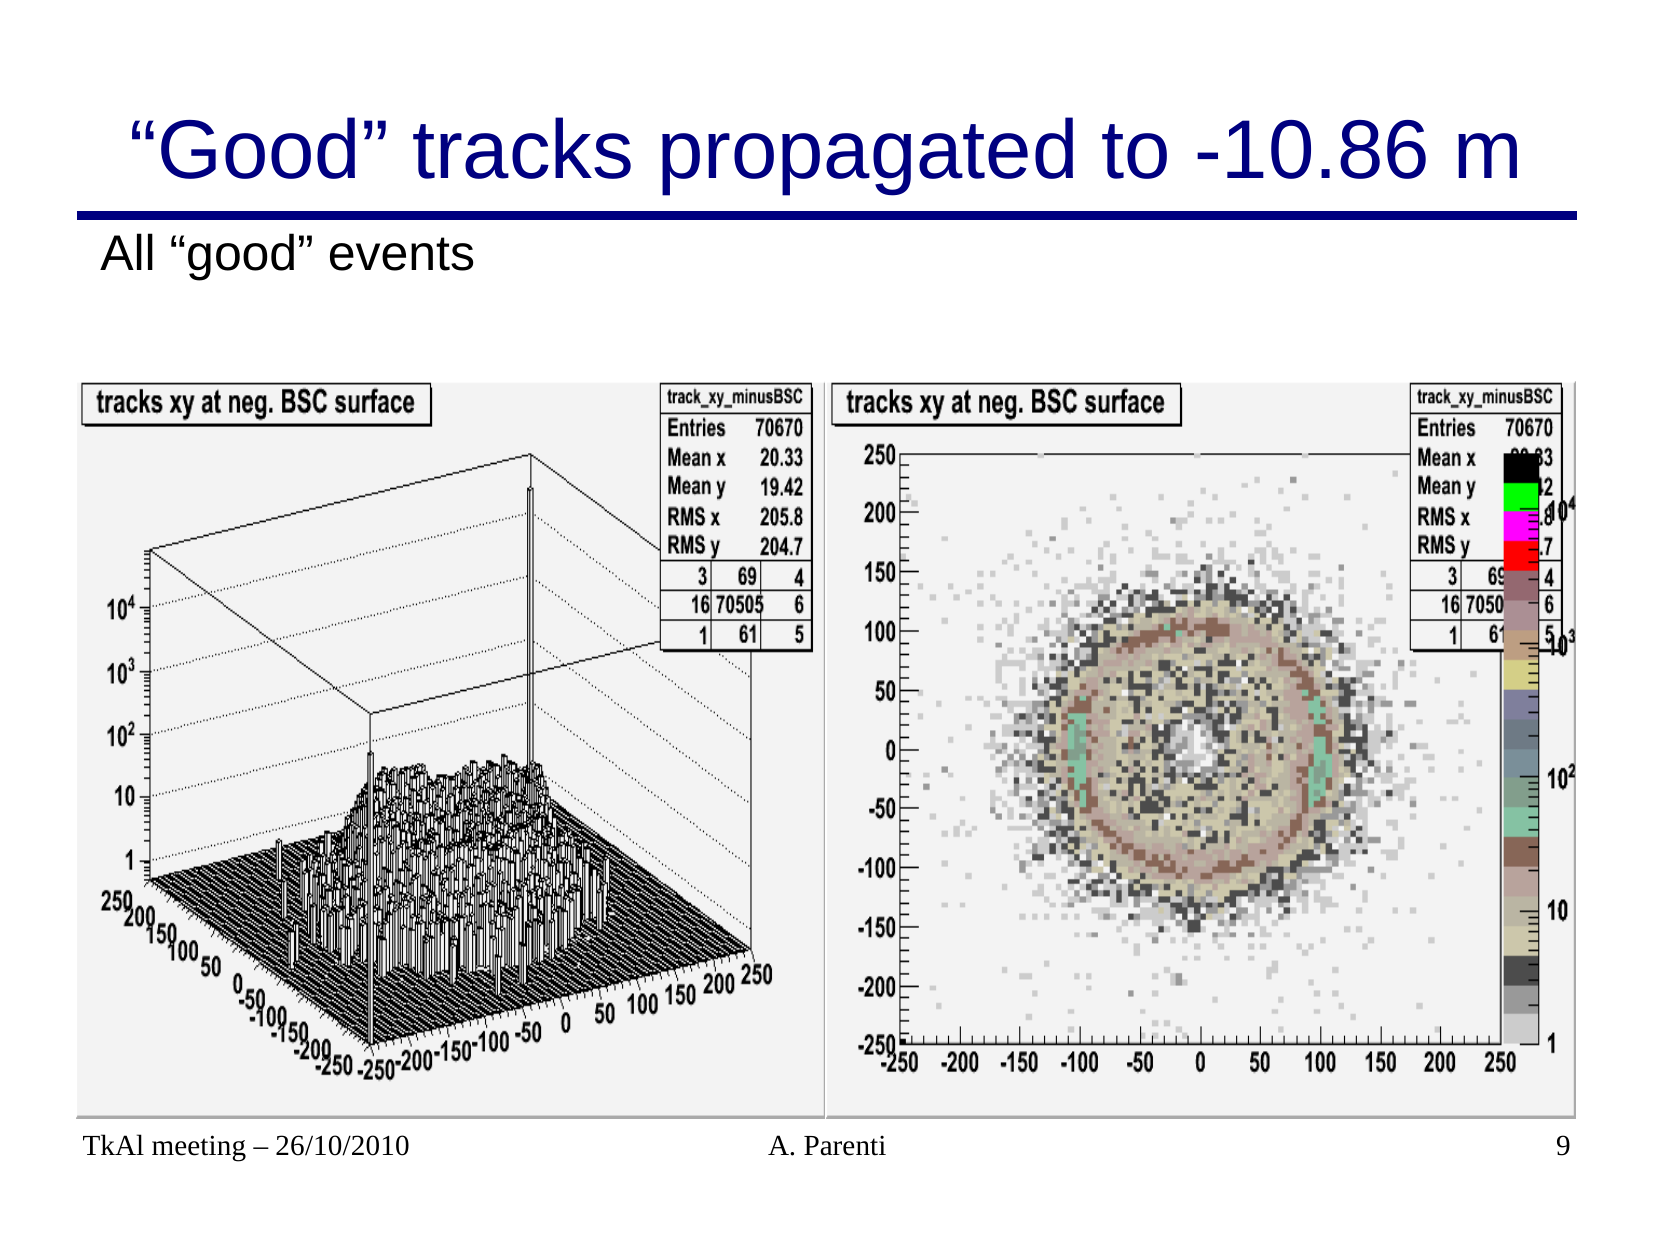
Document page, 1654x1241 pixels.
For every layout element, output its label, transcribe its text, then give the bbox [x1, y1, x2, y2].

picture [75, 380, 1576, 1120]
list All “good” events [82, 225, 1571, 380]
title “Good” tracks propagated to -10.86 m [82, 82, 1571, 218]
